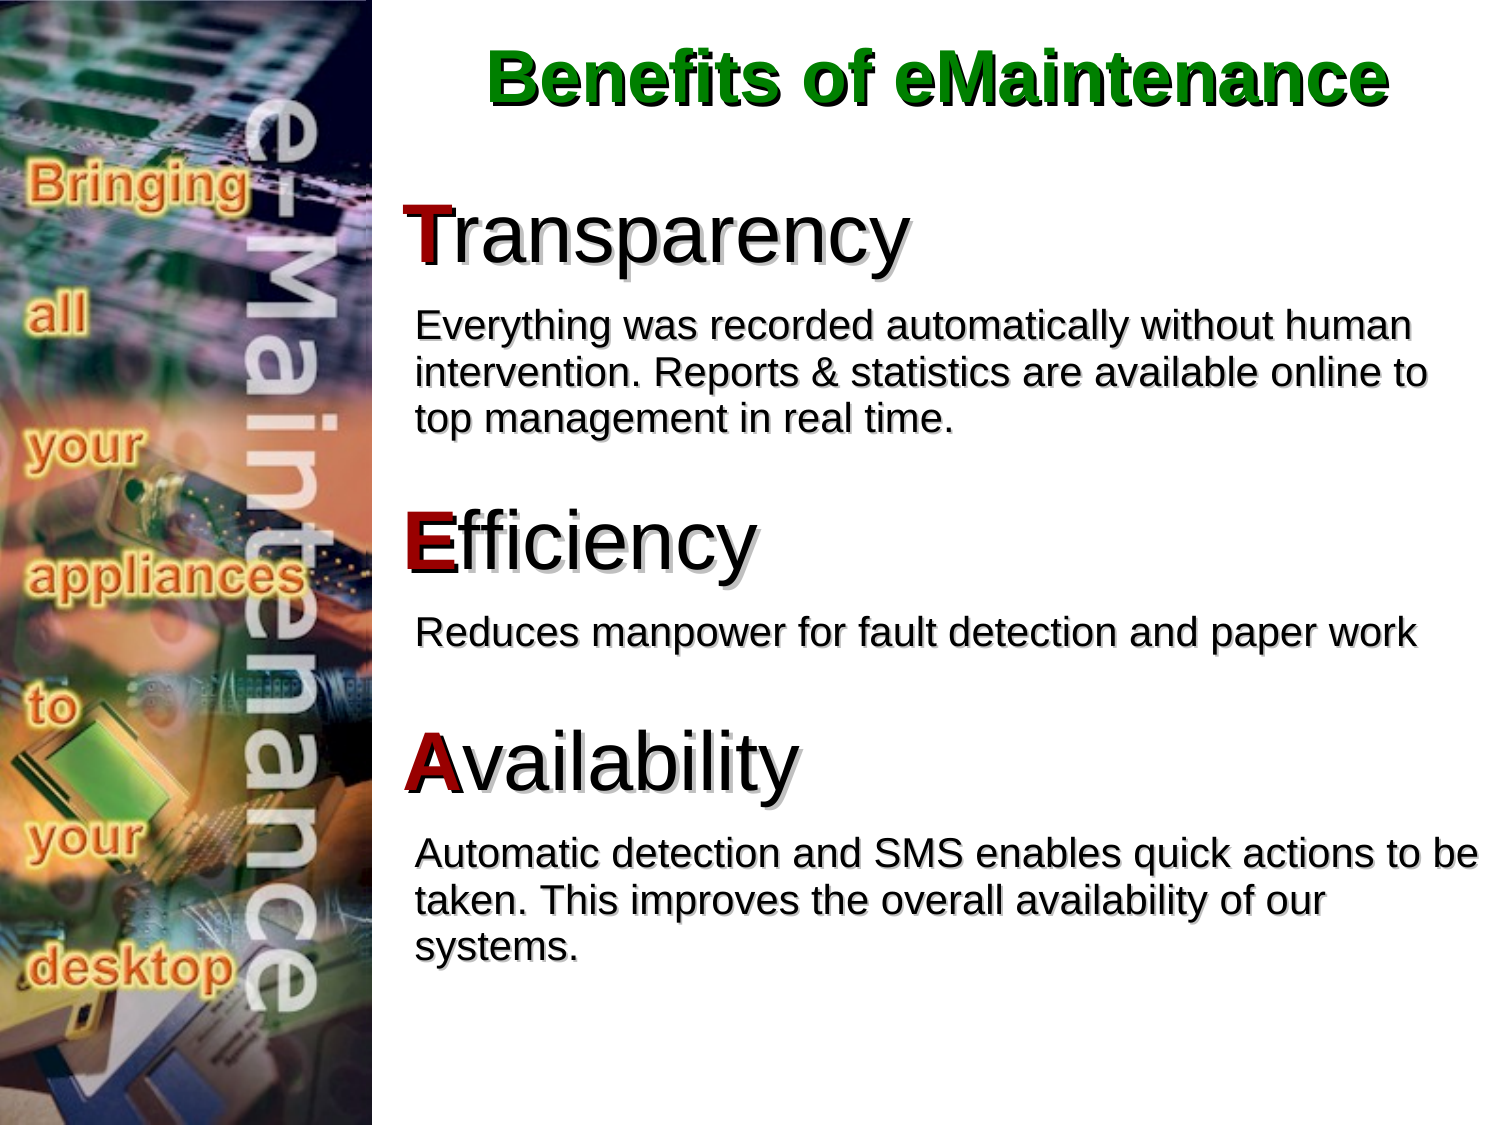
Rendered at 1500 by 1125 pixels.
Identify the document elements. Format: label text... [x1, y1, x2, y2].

picture [0, 0, 372, 1125]
text_box Reduces manpower for fault detection and paper work [399, 601, 1500, 664]
text_box Benefits of eMaintenance [412, 27, 1463, 127]
text_box Availability [387, 707, 1463, 816]
text_box Everything was recorded automatically without human intervention. Reports & statistics are available online to top management in real time. [399, 294, 1500, 450]
text_box Efficiency [387, 486, 1463, 595]
text_box Transparency [387, 179, 1463, 288]
text_box Automatic detection and SMS enables quick actions to be taken. This improves the overall availability of our systems. [399, 822, 1500, 978]
